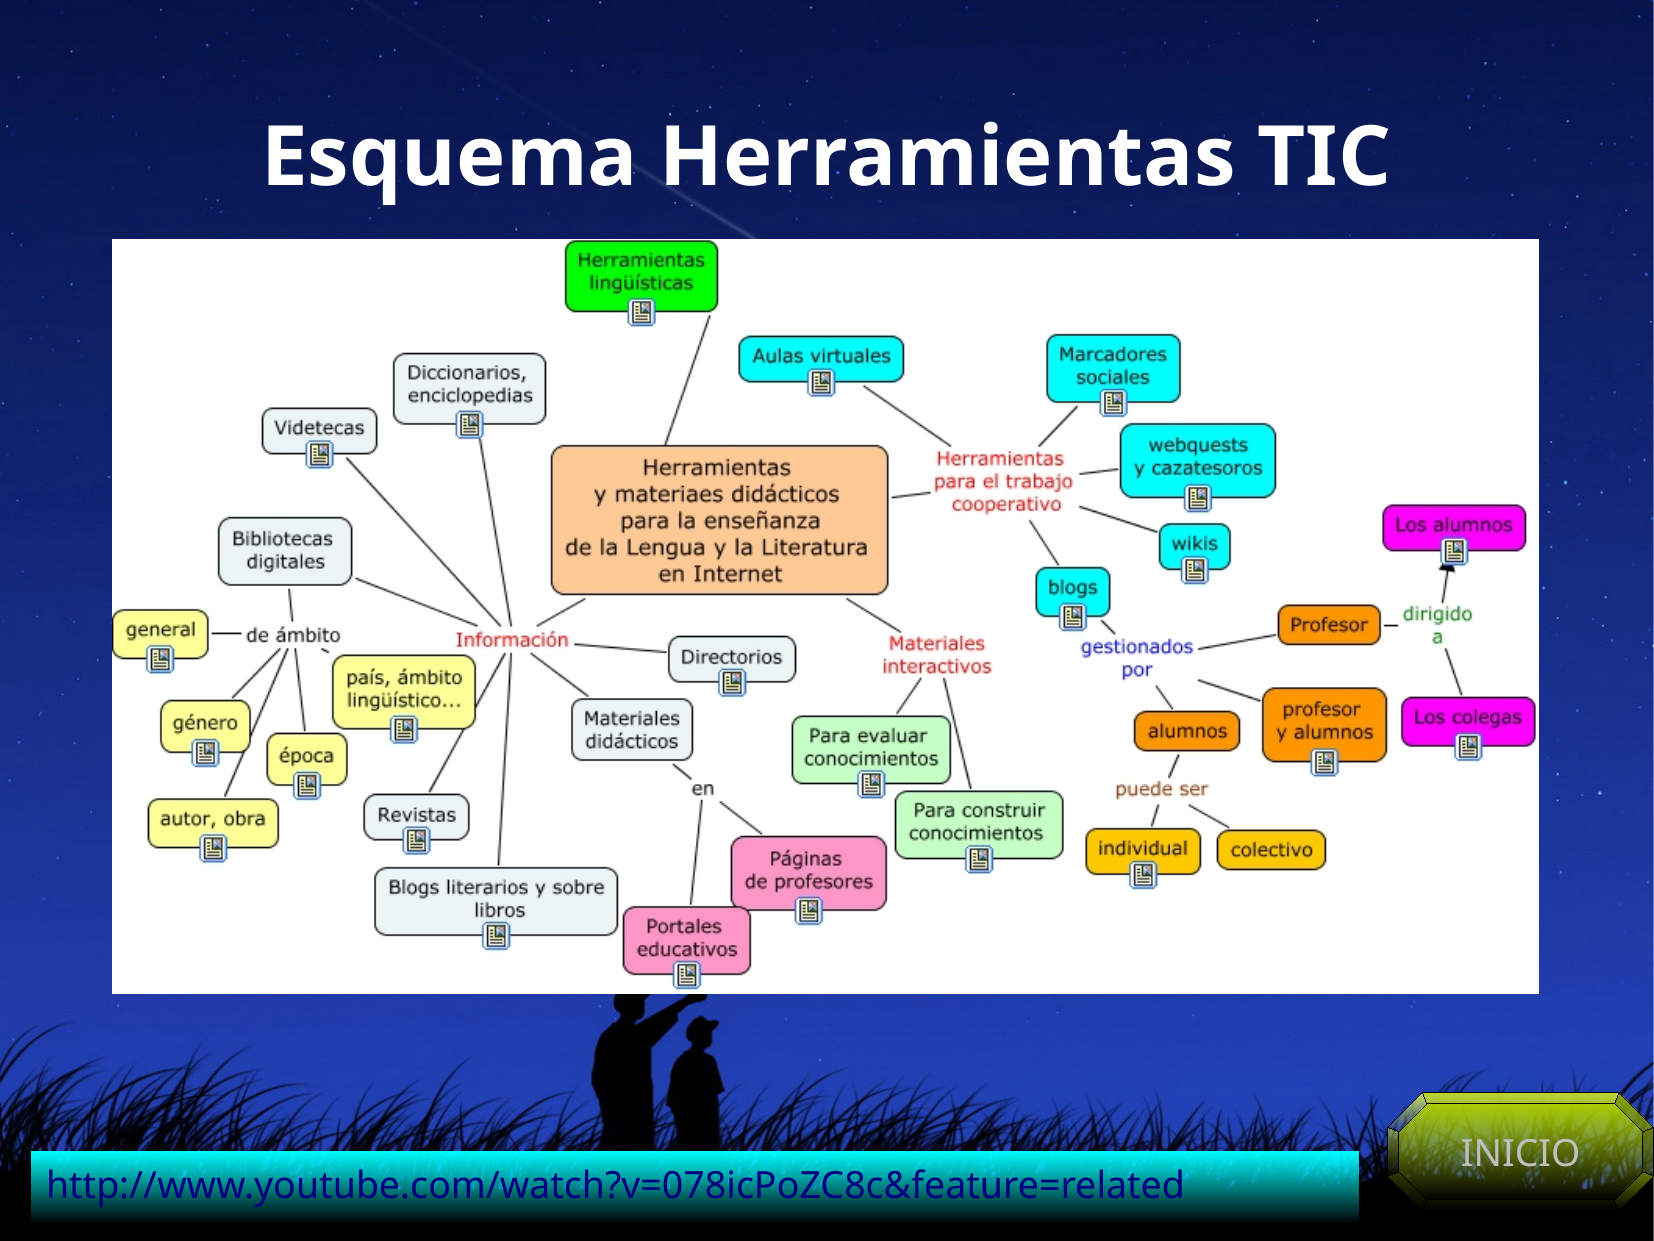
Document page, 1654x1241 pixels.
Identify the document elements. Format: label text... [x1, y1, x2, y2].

text_box INICIO [1399, 1104, 1642, 1199]
text_box http://www.youtube.com/watch?v=078icPoZC8c&feature=related [31, 1151, 1359, 1223]
picture [0, 0, 1654, 1241]
title Esquema Herramientas TIC [82, 49, 1571, 257]
